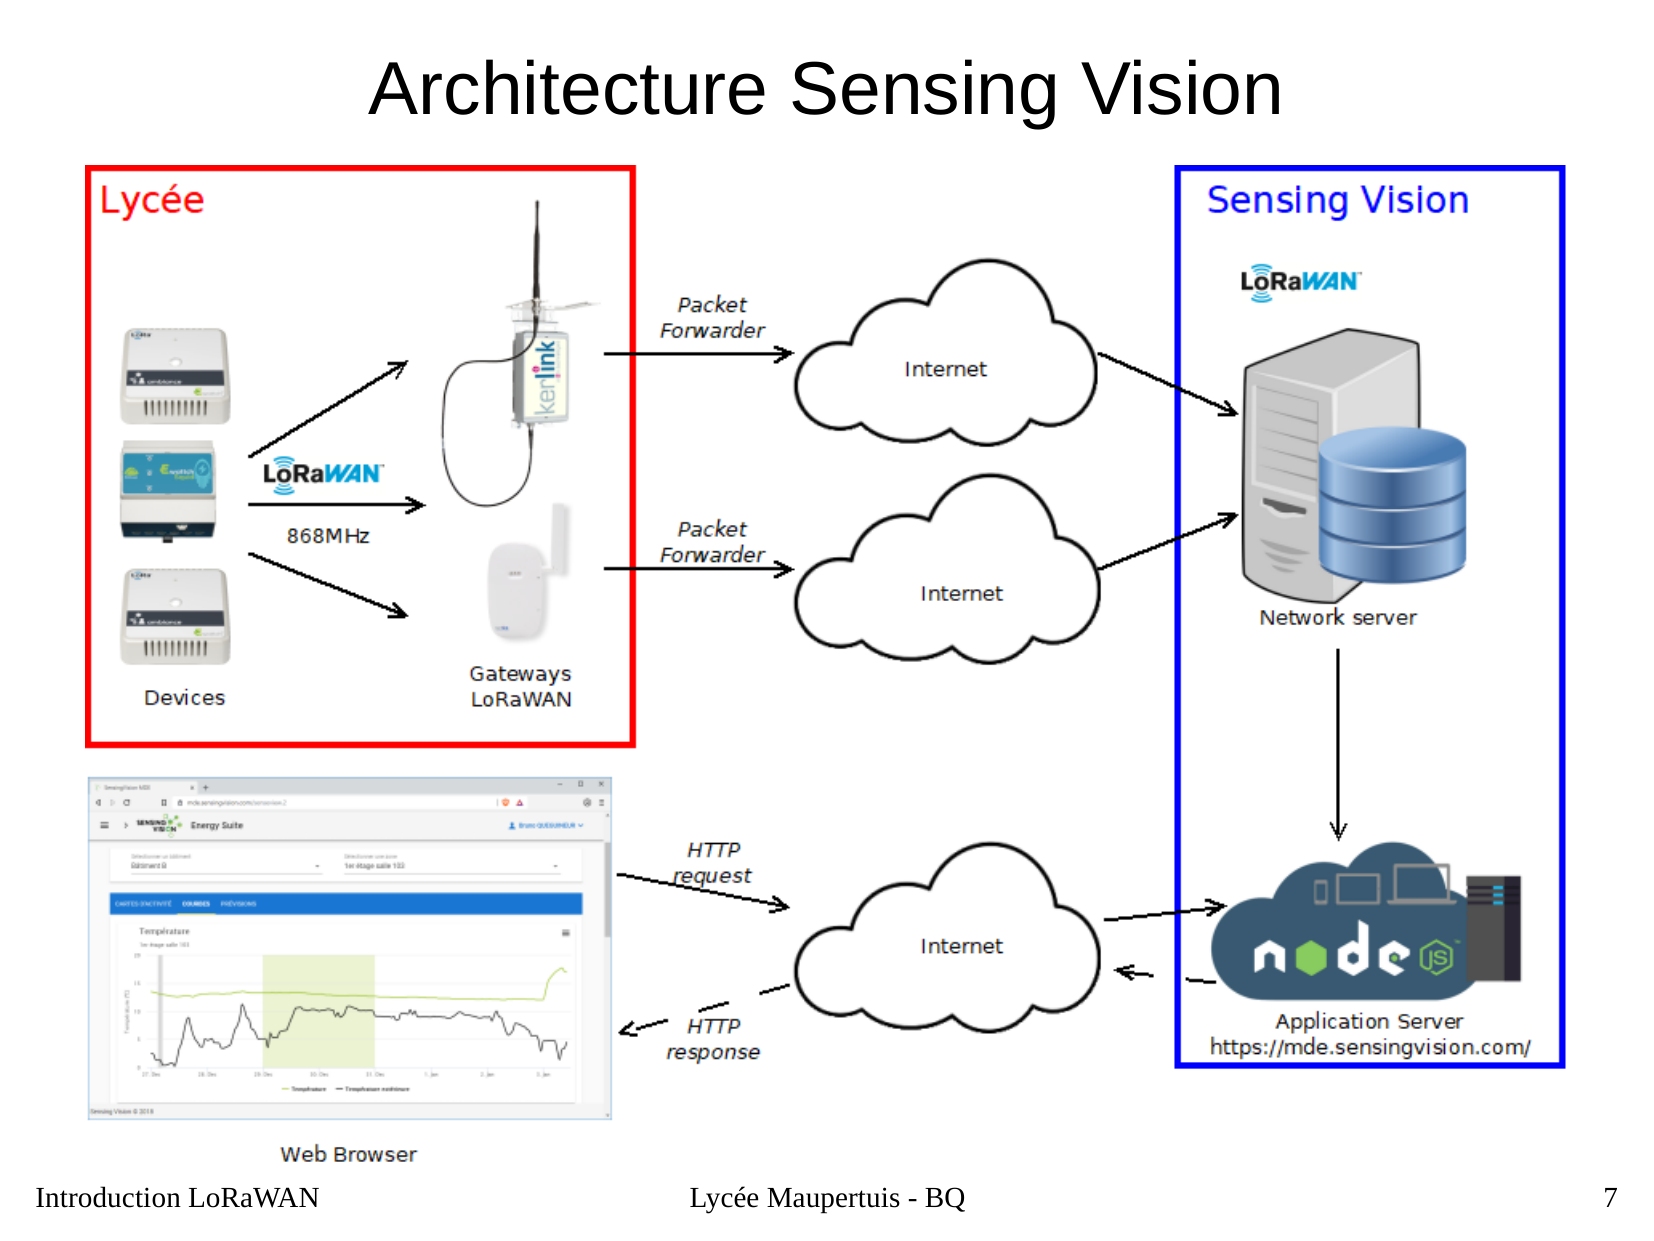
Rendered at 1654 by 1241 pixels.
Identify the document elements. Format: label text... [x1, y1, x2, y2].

title Architecture Sensing Vision [35, 35, 1619, 142]
picture [85, 165, 1569, 1170]
